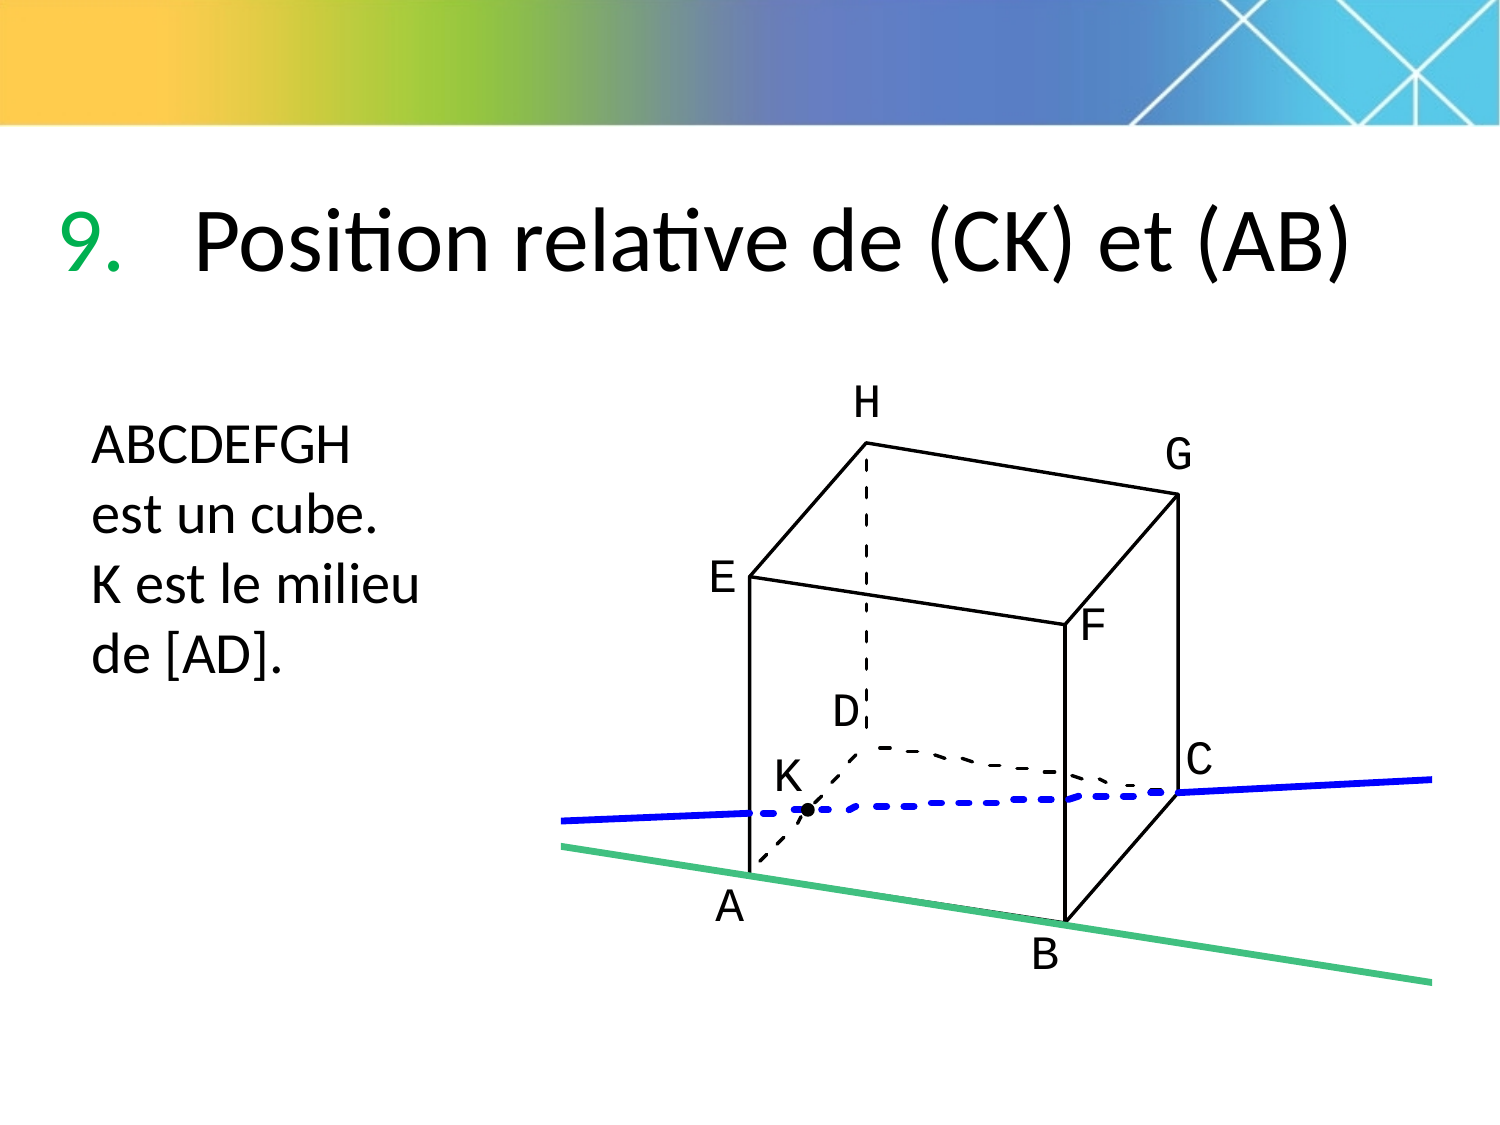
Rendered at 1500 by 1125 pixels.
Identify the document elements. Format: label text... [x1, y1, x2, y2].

title Position relative de (CK) et (AB) [41, 163, 1500, 305]
picture [0, 0, 1500, 127]
picture [560, 326, 1433, 1047]
text_box ABCDEFGH est un cube. K est le milieu de [AD]. [76, 397, 479, 693]
